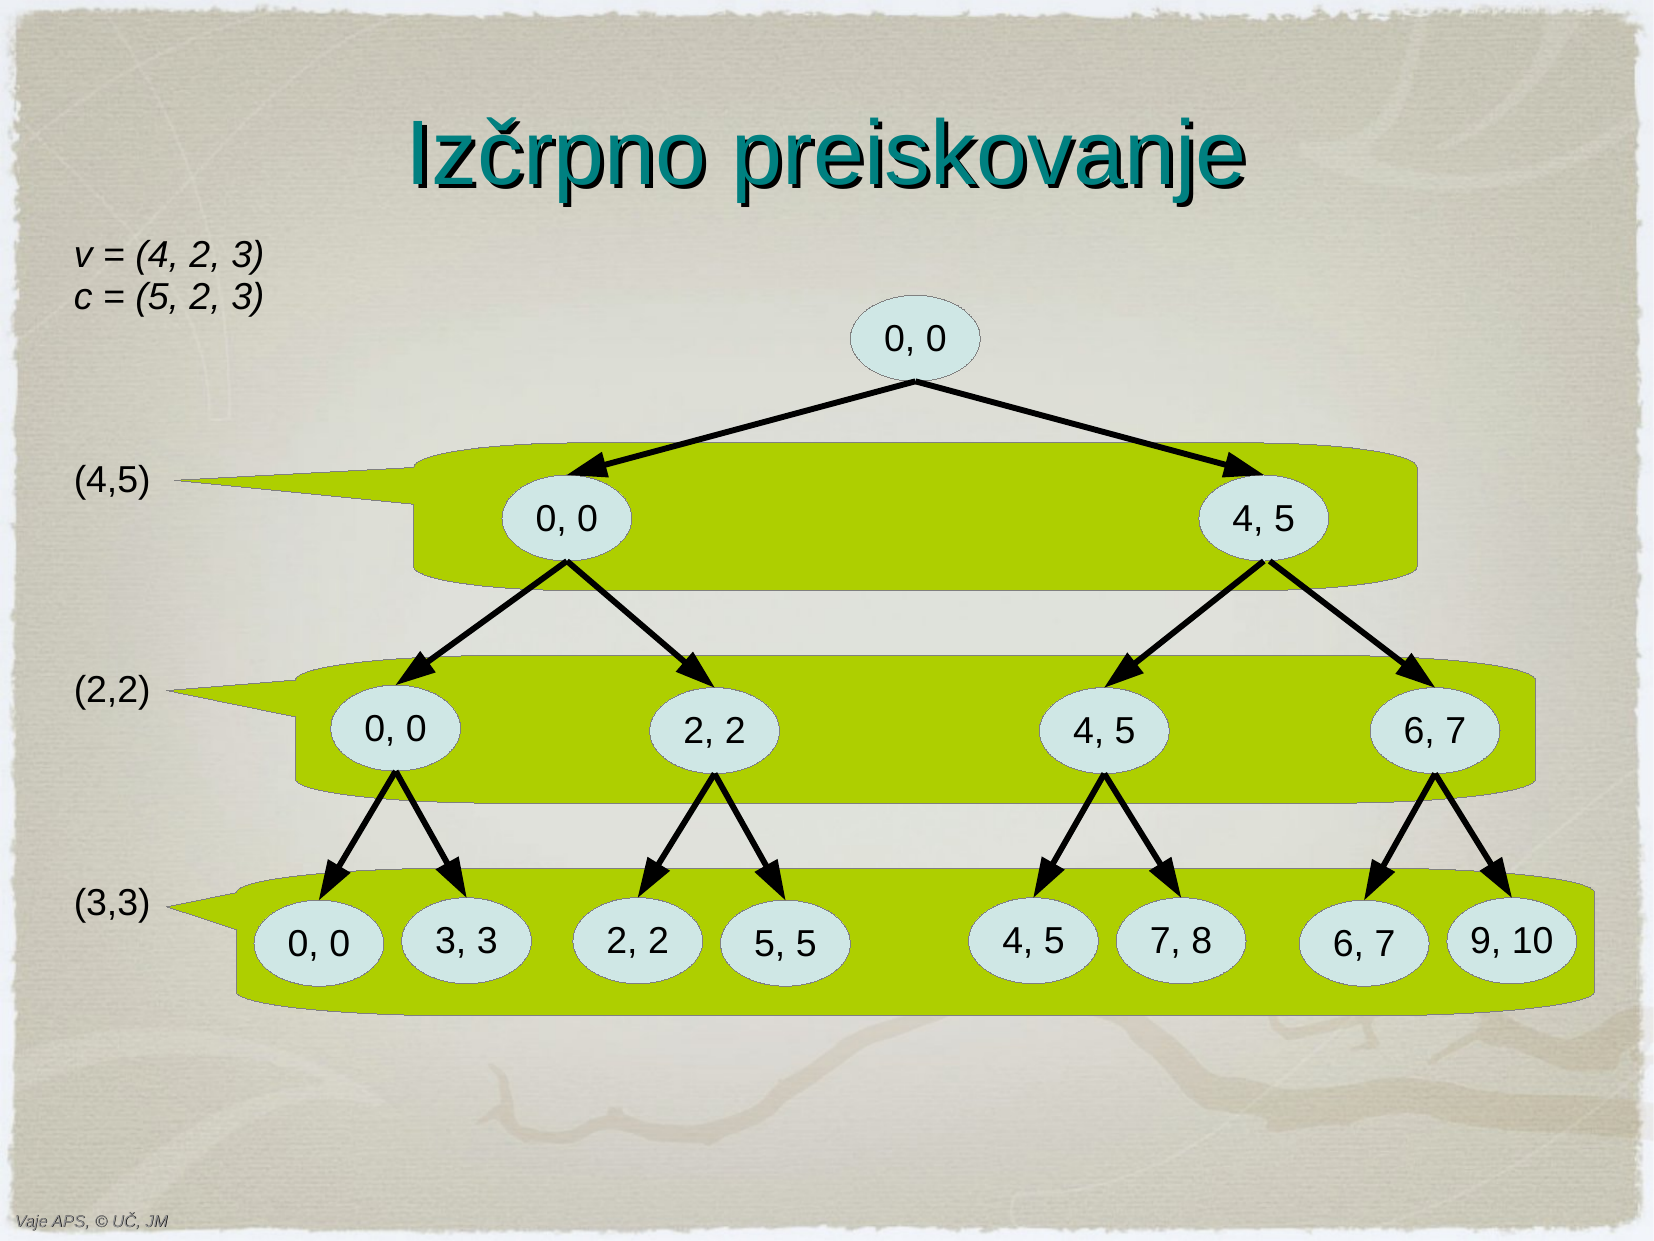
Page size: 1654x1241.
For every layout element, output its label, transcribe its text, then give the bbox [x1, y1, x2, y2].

text_box [1109, 655, 1430, 804]
text_box 3, 3 [401, 897, 532, 984]
text_box 0, 0 [501, 475, 632, 561]
text_box 4, 5 [968, 897, 1099, 984]
text_box 0, 0 [850, 295, 981, 381]
text_box [166, 657, 415, 799]
text_box 6, 7 [1370, 687, 1501, 774]
text_box [1157, 442, 1418, 589]
text_box (3,3) [59, 874, 166, 931]
text_box [1091, 781, 1119, 804]
text_box [384, 778, 408, 801]
text_box 5, 5 [720, 900, 851, 987]
text_box 4, 5 [1198, 474, 1329, 561]
text_box v = (4, 2, 3) c = (5, 2, 3) [59, 226, 355, 325]
text_box 9, 10 [1446, 897, 1577, 984]
text_box 4, 5 [1039, 687, 1170, 774]
text_box 7, 8 [1116, 897, 1247, 984]
title Izčrpno preiskovanje [82, 49, 1571, 257]
text_box [573, 442, 1257, 591]
text_box [700, 781, 727, 804]
text_box [166, 868, 1595, 1016]
text_box 2, 2 [572, 897, 703, 984]
text_box [1233, 561, 1301, 591]
text_box (2,2) [59, 661, 166, 719]
text_box 0, 0 [253, 900, 384, 987]
text_box (4,5) [59, 451, 166, 508]
text_box [1416, 657, 1536, 799]
text_box 6, 7 [1299, 900, 1430, 987]
text_box [399, 655, 710, 804]
text_box [1424, 781, 1446, 801]
text_box 0, 0 [330, 685, 461, 771]
text_box [534, 566, 596, 591]
text_box [696, 655, 1124, 804]
picture [0, 0, 1654, 1241]
text_box 2, 2 [649, 687, 780, 774]
text_box [174, 442, 674, 590]
